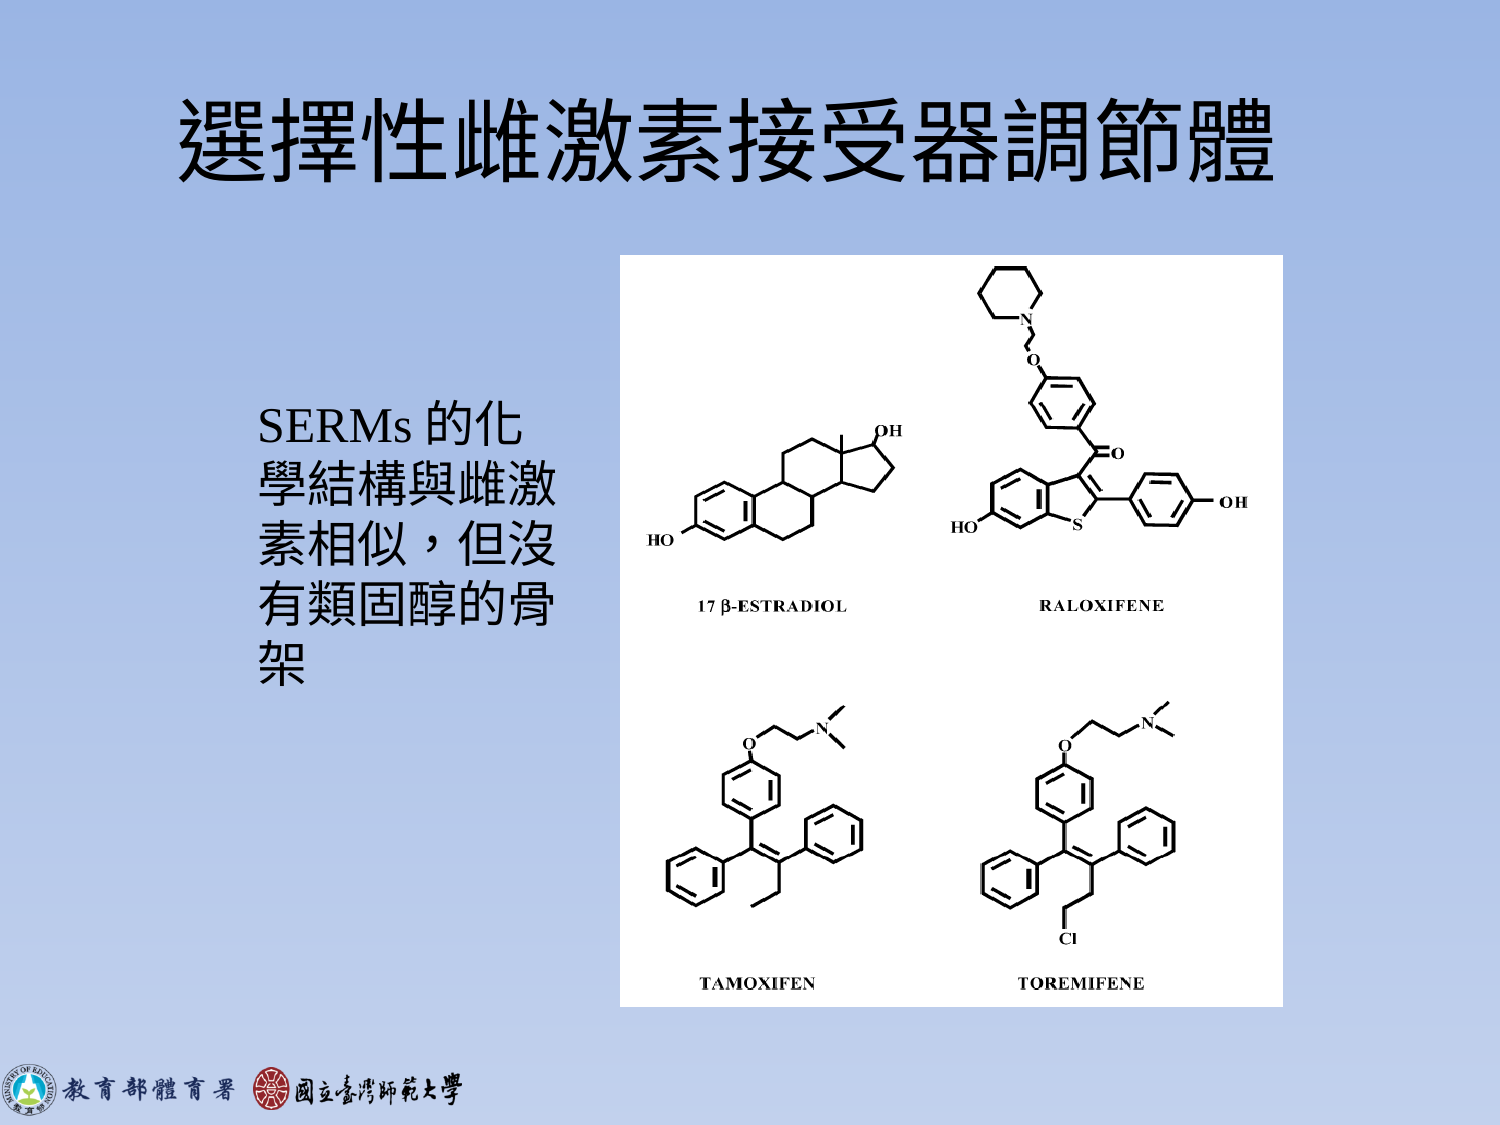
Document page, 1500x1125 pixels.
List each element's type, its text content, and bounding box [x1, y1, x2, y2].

text_box SERMs的化學結構與雌激素相似，但沒有類固醇的骨架 [242, 385, 585, 641]
title 選擇性雌激素接受器調節體 [75, 45, 1426, 233]
picture [620, 255, 1283, 1007]
